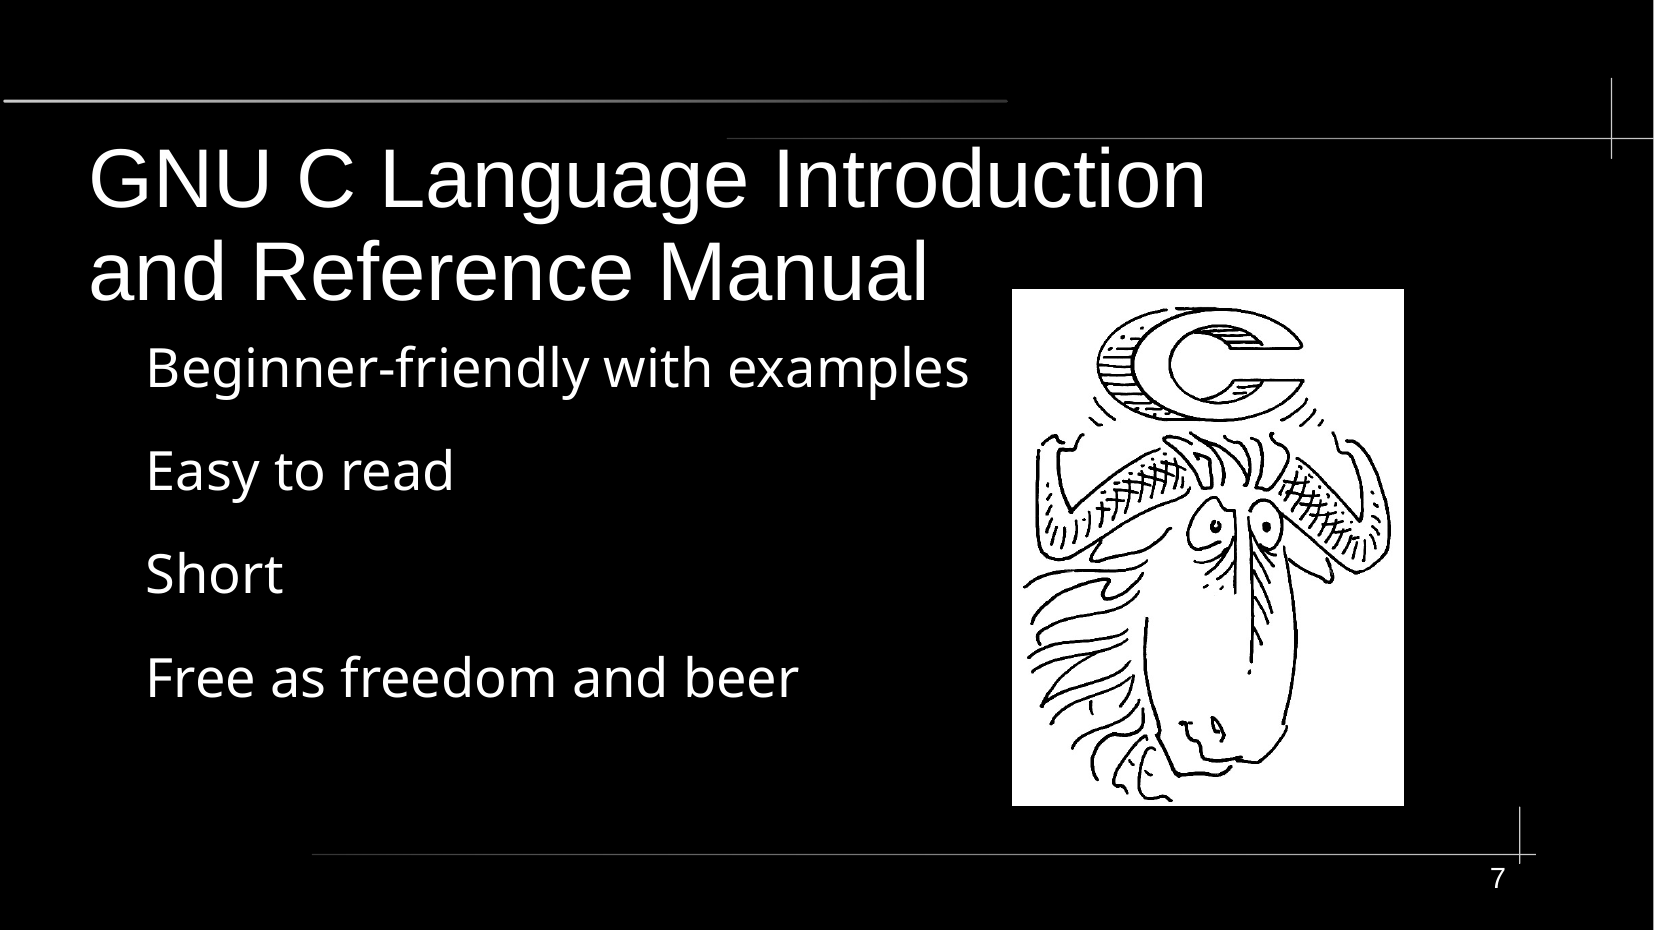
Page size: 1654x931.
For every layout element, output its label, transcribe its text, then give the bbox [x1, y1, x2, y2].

list Beginner-friendly with examples Easy to read Short Free as freedom and beer [75, 328, 976, 869]
picture [1012, 289, 1404, 806]
title GNU C Language Introduction and Reference Manual [88, 127, 1351, 324]
